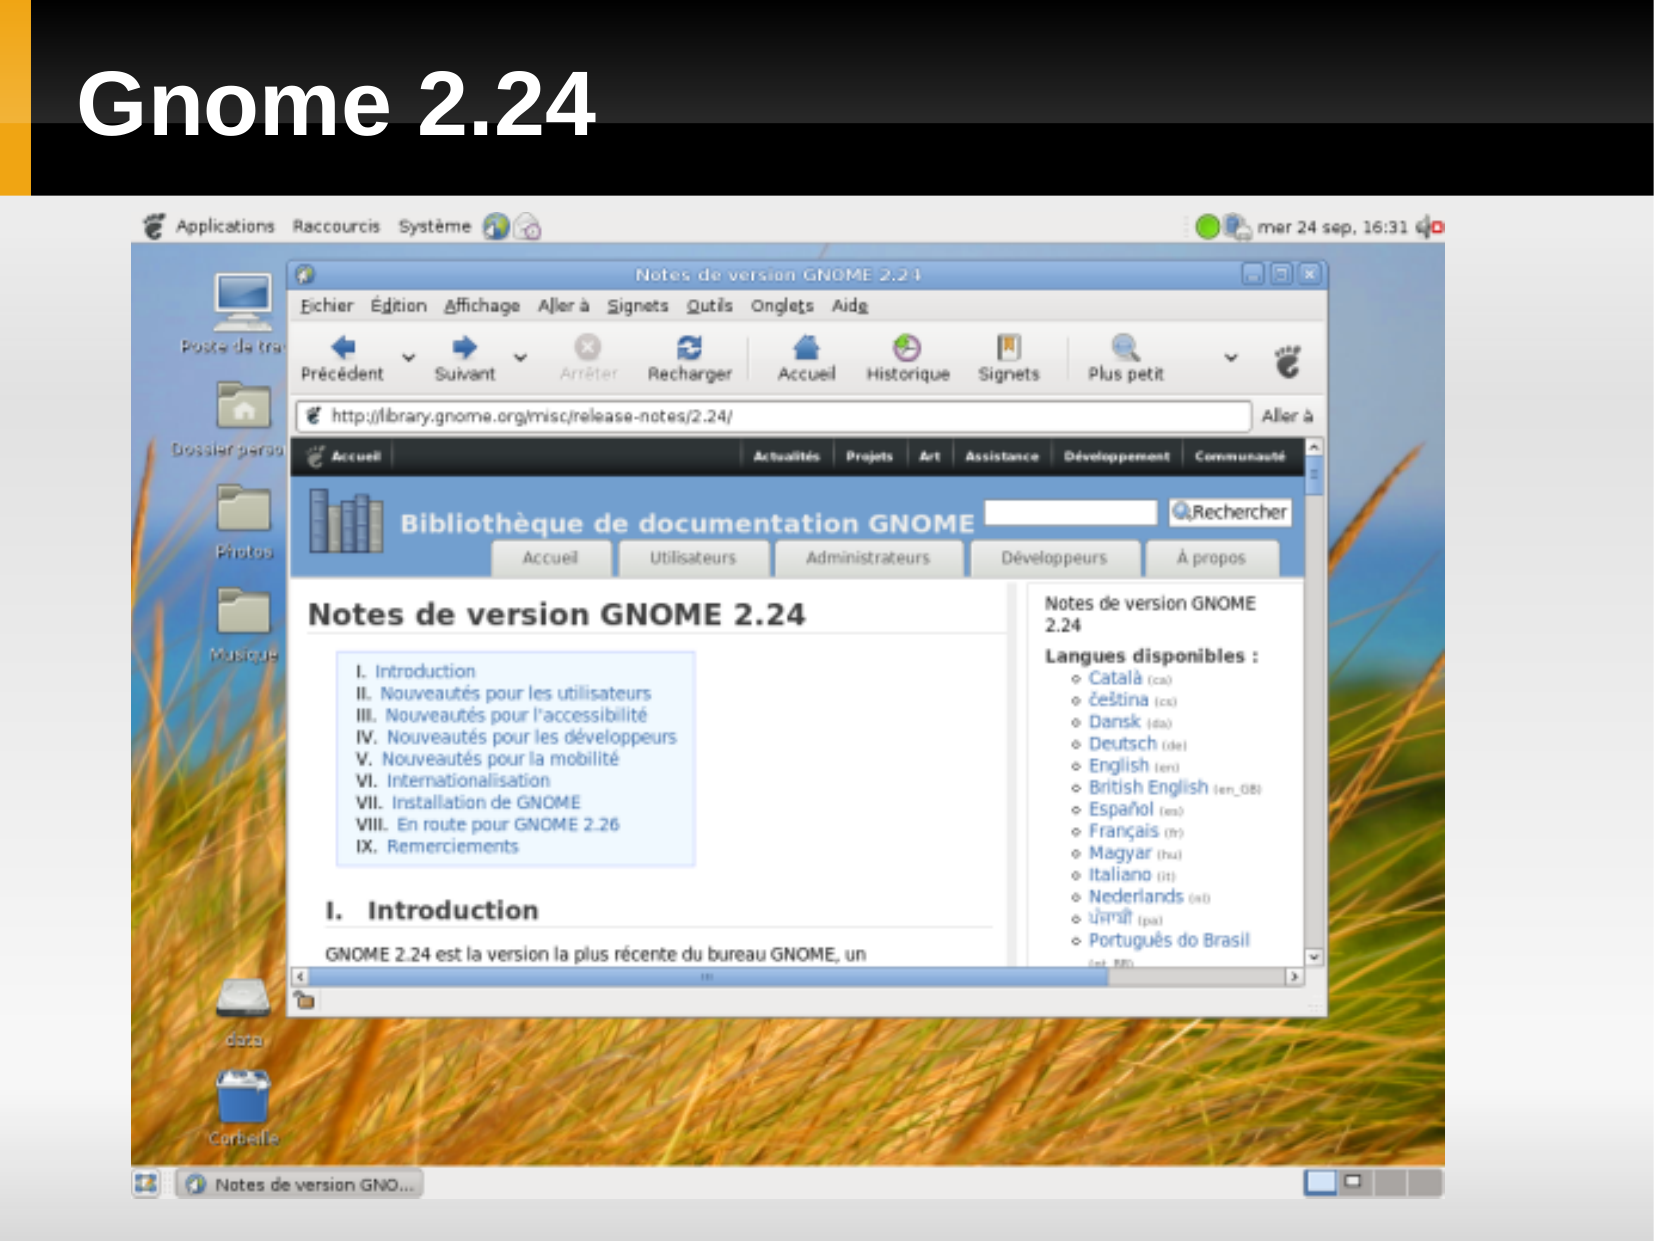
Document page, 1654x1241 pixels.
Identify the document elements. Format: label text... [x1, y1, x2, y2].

title Gnome 2.24 [76, 0, 1565, 208]
picture [0, 0, 1654, 1241]
